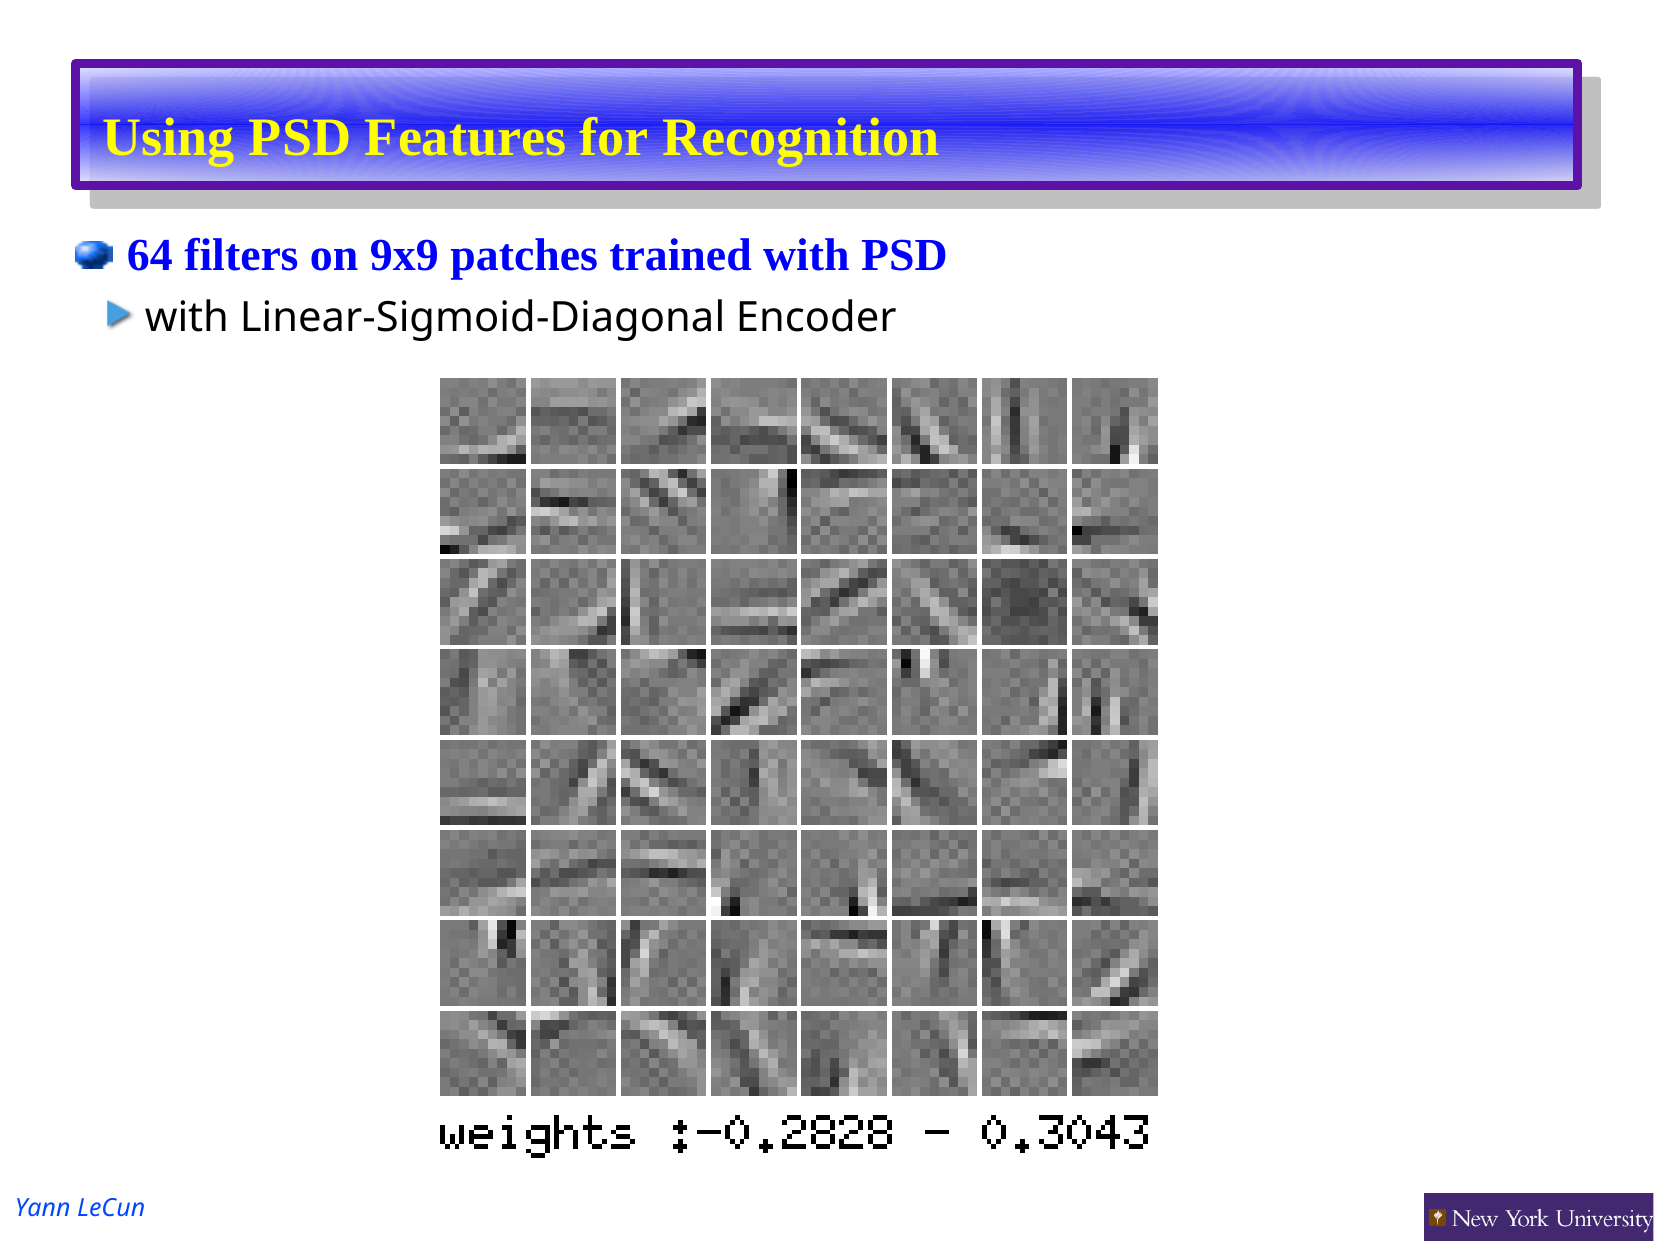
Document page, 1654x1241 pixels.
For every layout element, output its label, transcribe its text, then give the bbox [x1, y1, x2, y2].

picture [1424, 1193, 1654, 1241]
picture [436, 374, 1163, 1192]
title Using PSD Features for Recognition [75, 63, 1578, 186]
list 64 filters on 9x9 patches trained with PSD with Linear-Sigmoid-Diagonal Encoder [75, 229, 1597, 1165]
